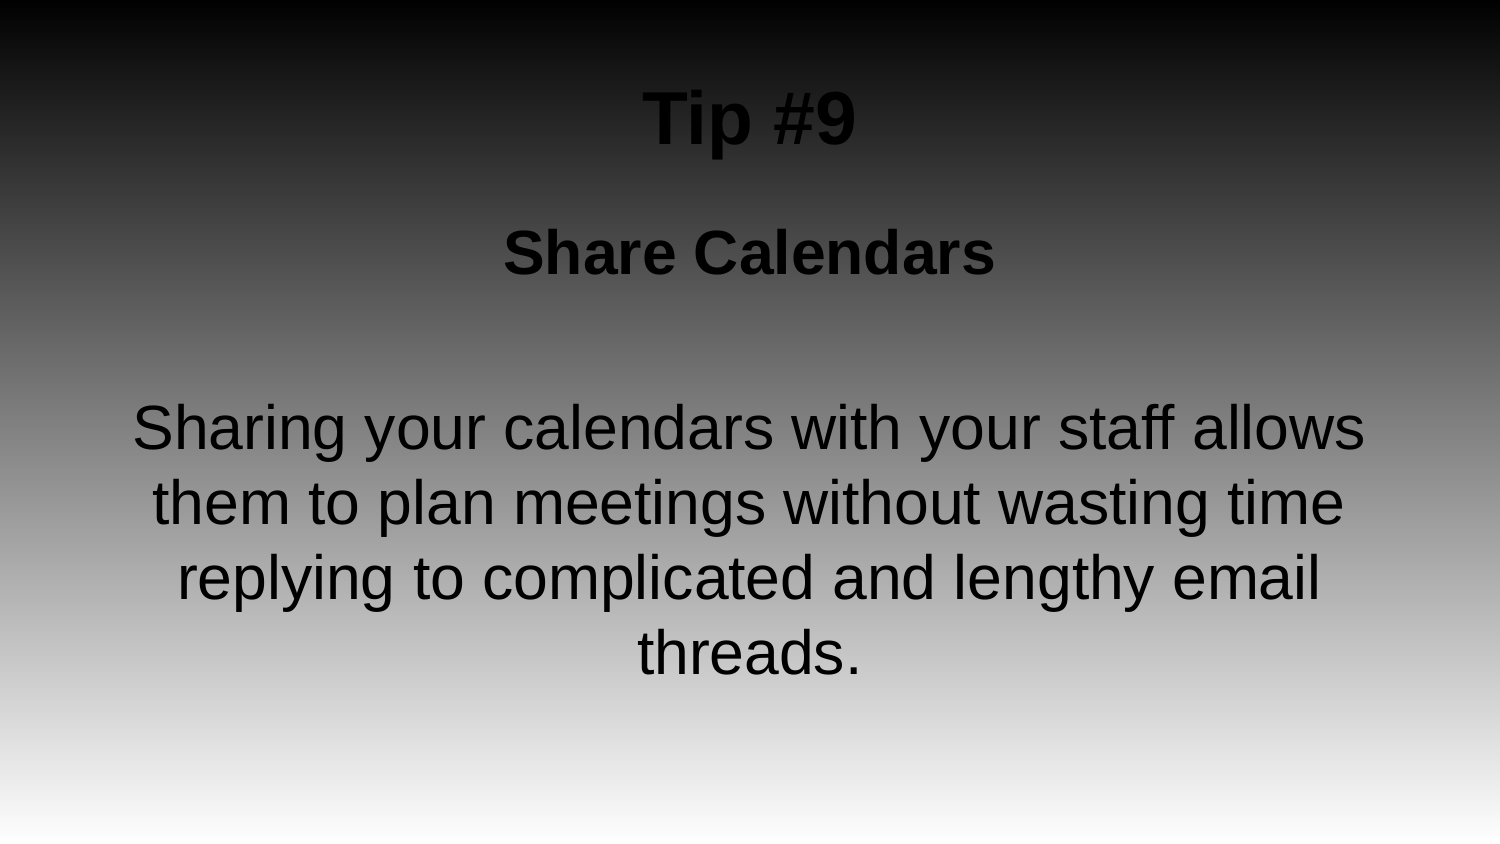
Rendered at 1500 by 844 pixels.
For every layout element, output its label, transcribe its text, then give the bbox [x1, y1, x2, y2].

title Tip #9 [75, 33, 1425, 175]
list Share Calendars Sharing your calendars with your staff allows them to plan meetings without wasting time replying to complicated and lengthy email threads. . [75, 196, 1425, 808]
